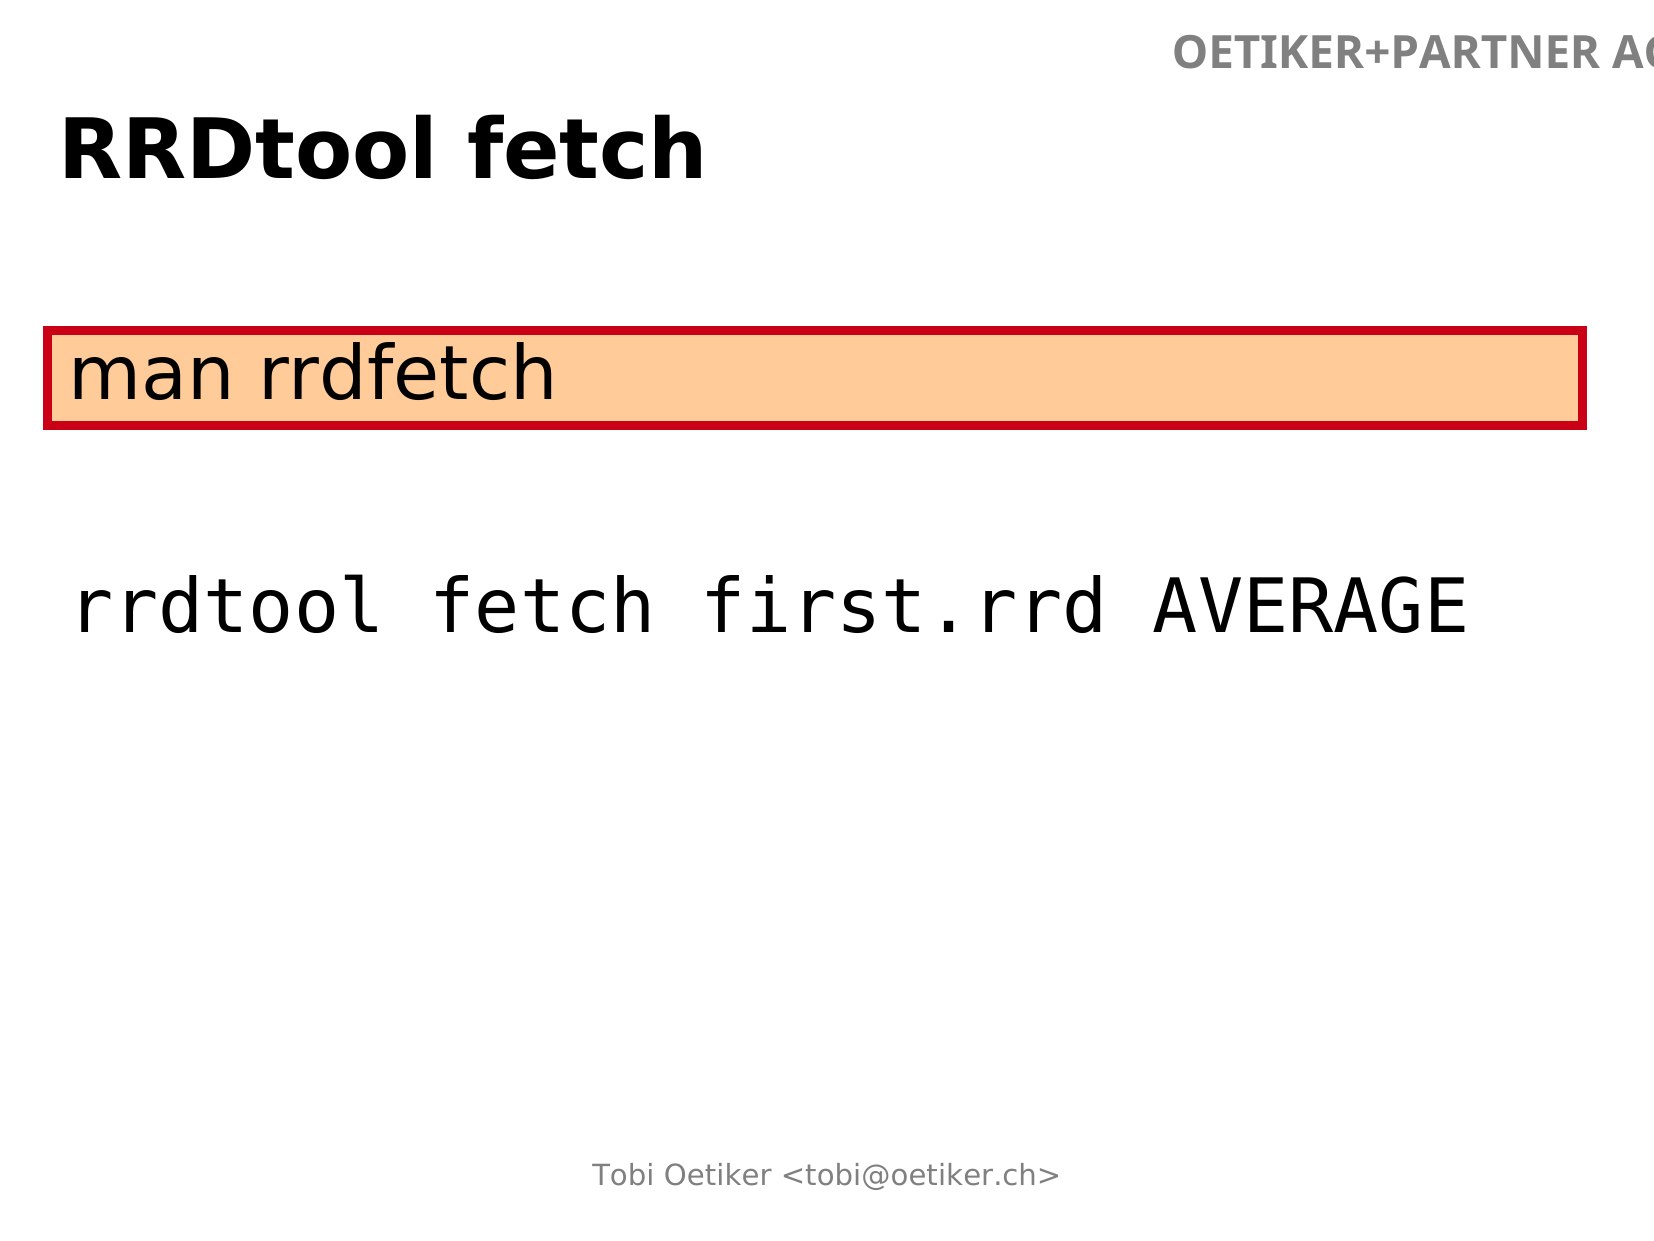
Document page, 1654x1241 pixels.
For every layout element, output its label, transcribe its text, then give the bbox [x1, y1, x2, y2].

text_box [1571, 330, 1583, 426]
title RRDtool fetch [59, 75, 1607, 225]
list man rrdfetch rrdtool fetch first.rrd AVERAGE [50, 329, 1571, 1099]
